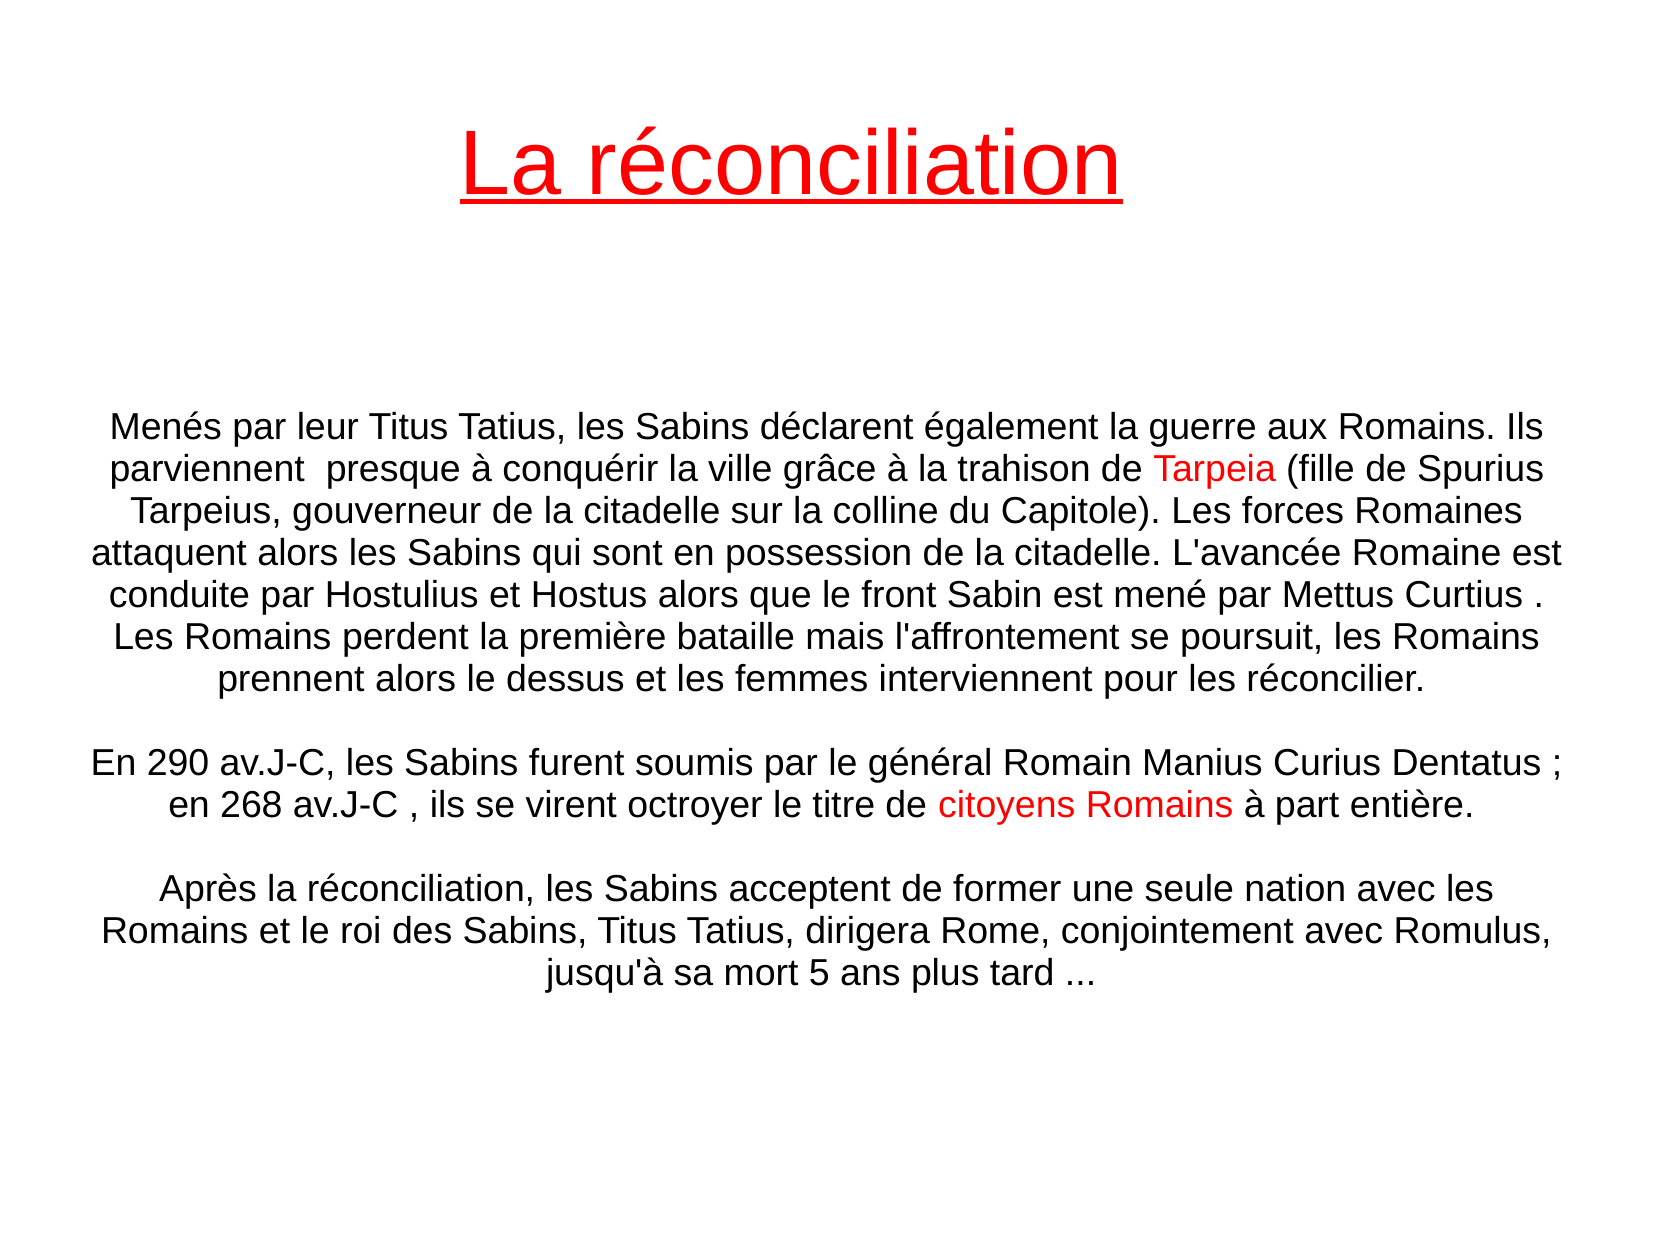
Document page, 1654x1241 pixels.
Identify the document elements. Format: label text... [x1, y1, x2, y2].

subtitle Menés par leur Titus Tatius, les Sabins déclarent également la guerre aux Romains. Ils parviennent presque à conquérir la ville grâce à la trahison de Tarpeia (fille de Spurius Tarpeius, gouverneur de la citadelle sur la colline du Capitole). Les forces Romaines attaquent alors les Sabins qui sont en possession de la citadelle. L'avancée Romaine est conduite par Hostulius et Hostus alors que le front Sabin est mené par Mettus Curtius . Les Romains perdent la première bataille mais l'affrontement se poursuit, les Romains prennent alors le dessus et les femmes interviennent pour les réconcilier. En 290 av.J-C, les Sabins furent soumis par le général Romain Manius Curius Dentatus ; en 268 av.J-C , ils se virent octroyer le titre de citoyens Romains à part entière. Après la réconciliation, les Sabins acceptent de former une seule nation avec les Romains et le roi des Sabins, Titus Tatius, dirigera Rome, conjointement avec Romulus, jusqu'à sa mort 5 ans plus tard ... [82, 297, 1571, 1102]
title La réconciliation [47, 59, 1536, 267]
